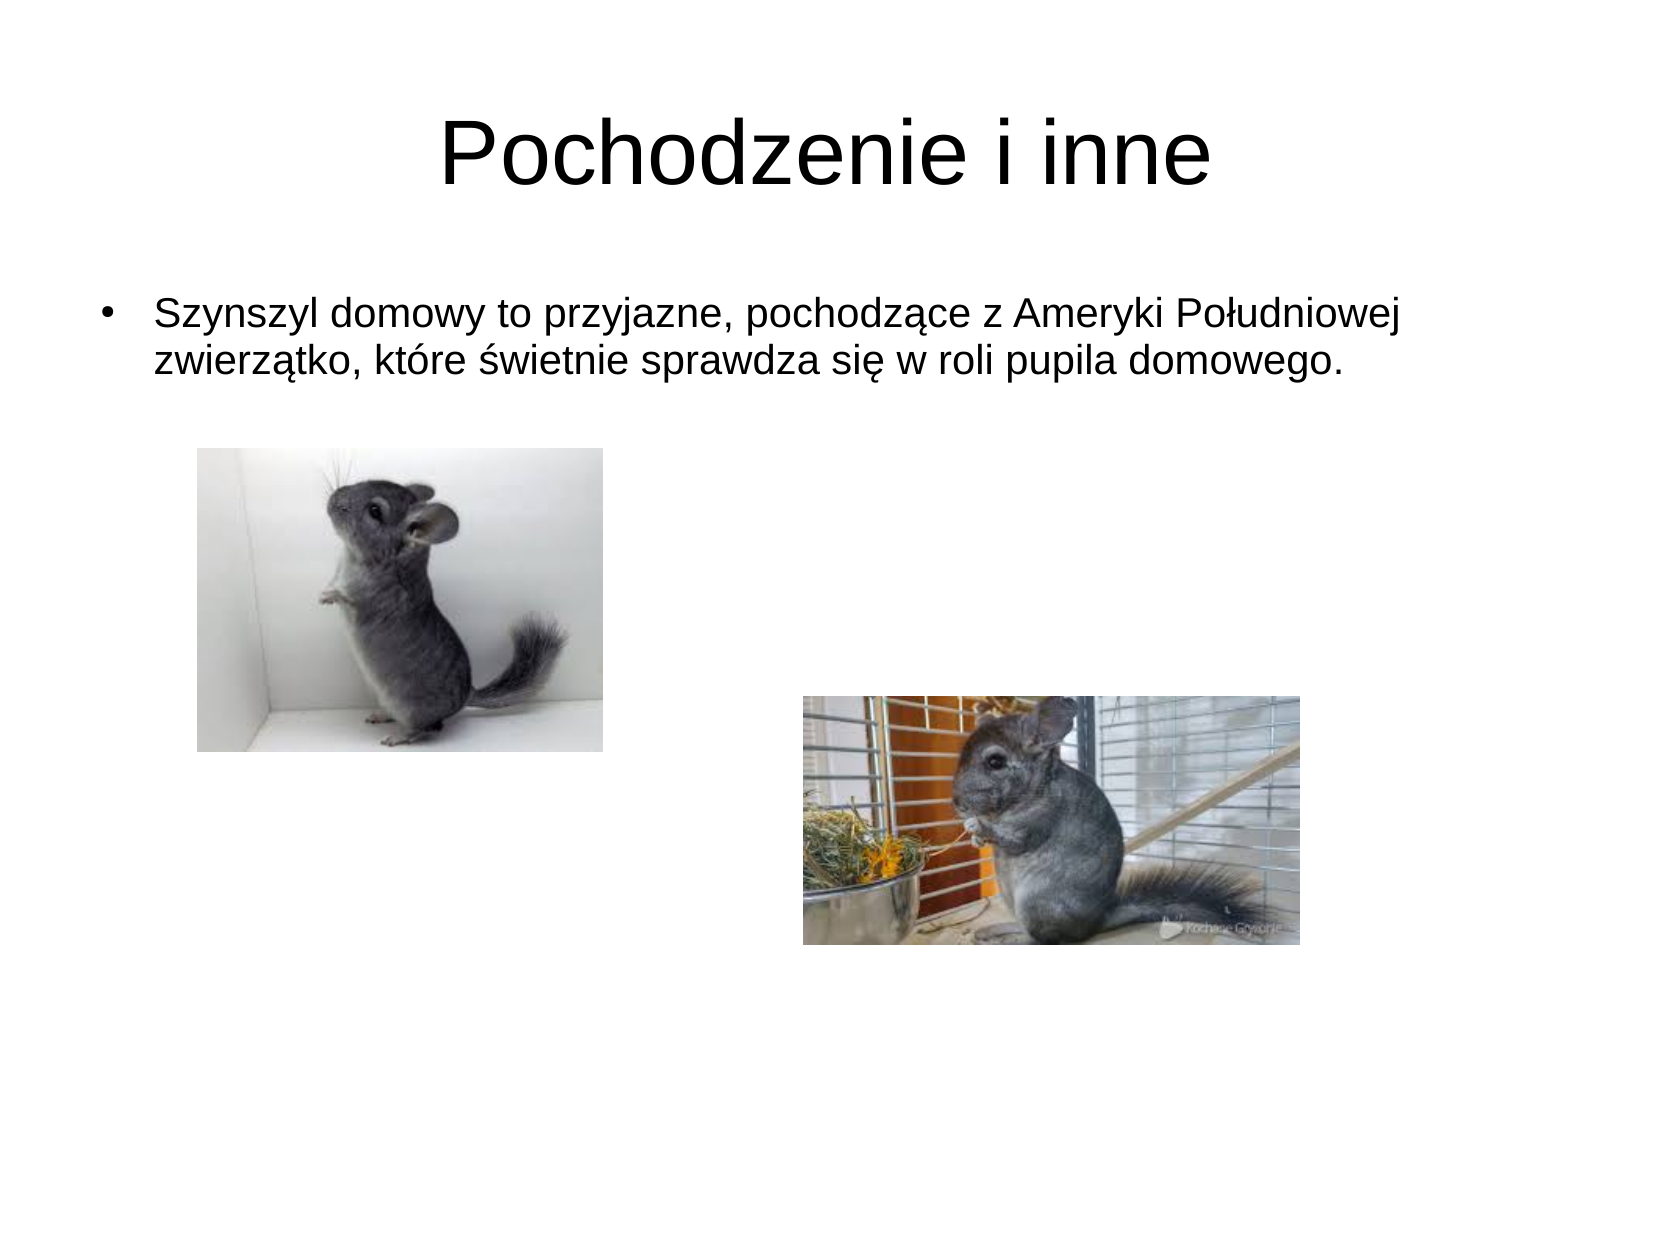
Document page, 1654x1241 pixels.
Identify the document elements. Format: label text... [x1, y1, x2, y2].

list Szynszyl domowy to przyjazne, pochodzące z Ameryki Południowej zwierzątko, które świetnie sprawdza się w roli pupila domowego. [82, 290, 1571, 1109]
title Pochodzenie i inne [82, 49, 1571, 257]
picture [197, 448, 603, 752]
picture [803, 696, 1300, 945]
